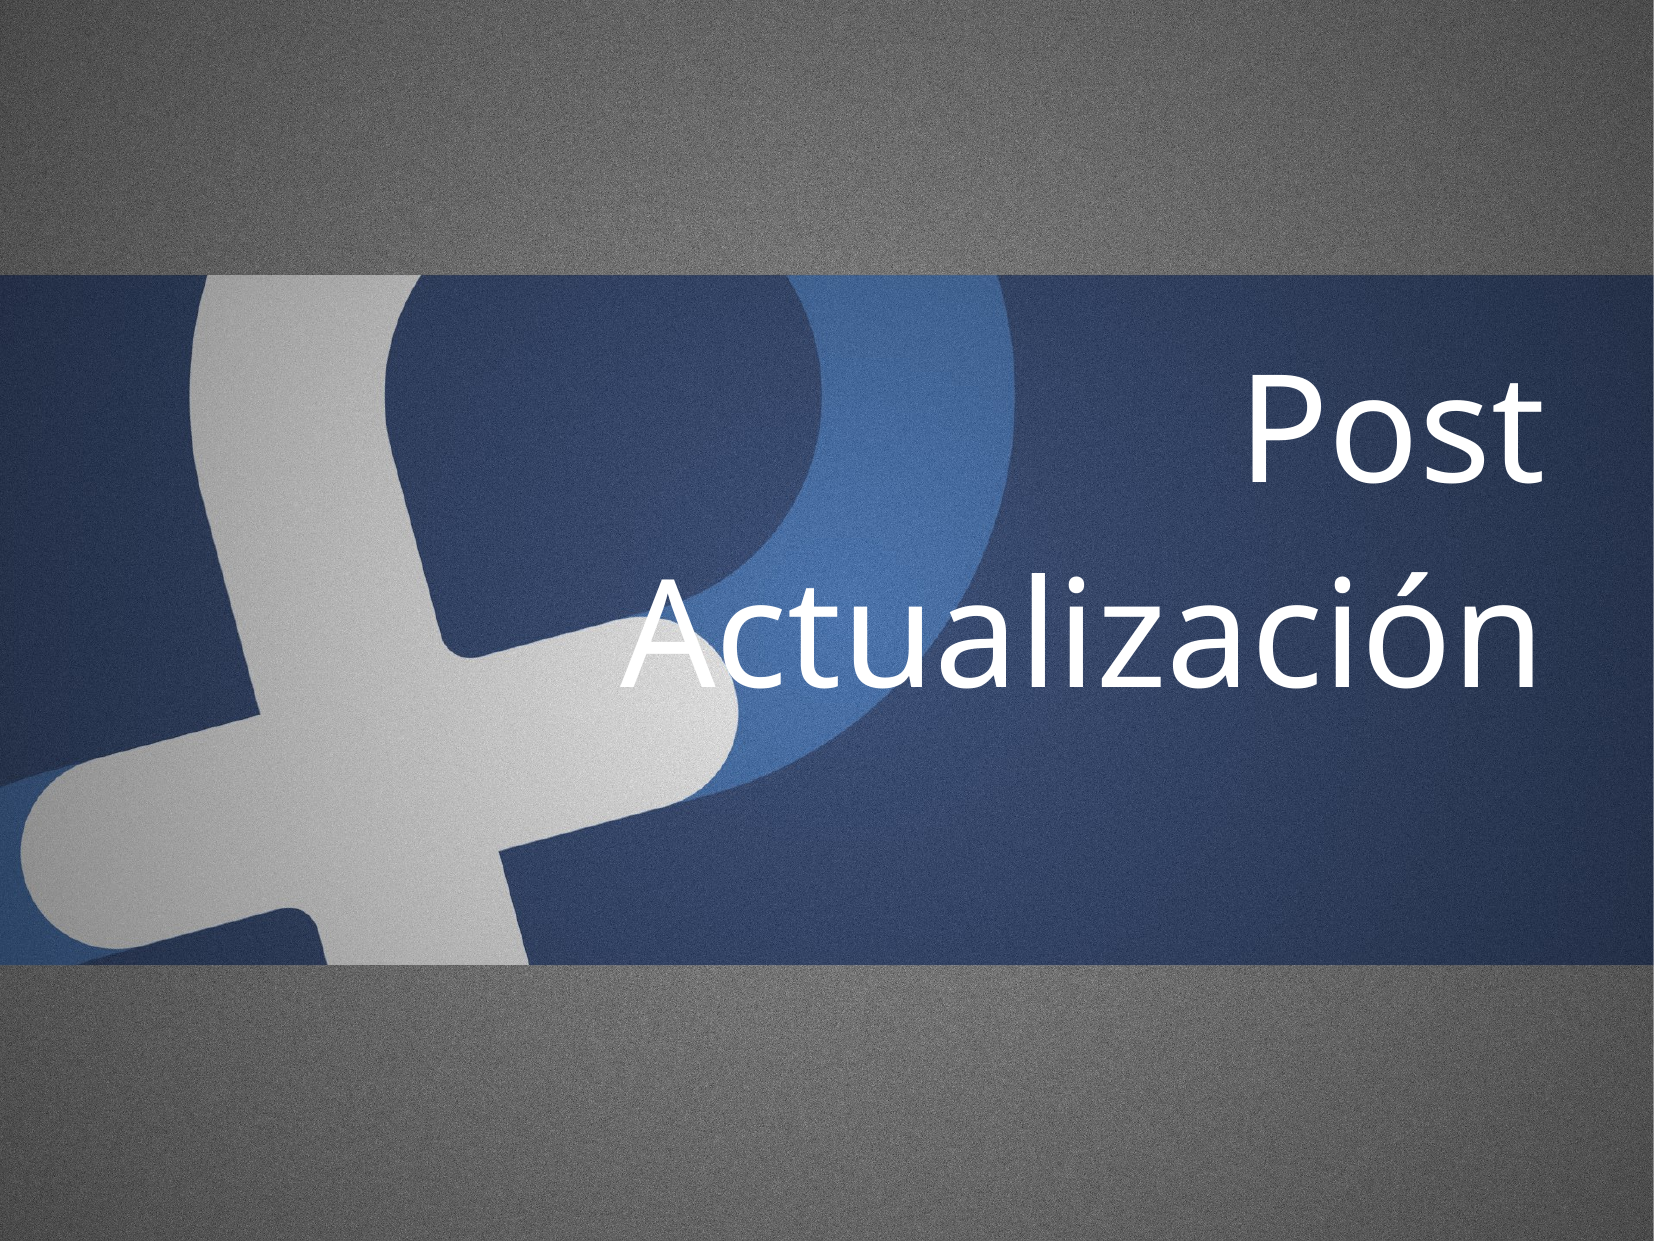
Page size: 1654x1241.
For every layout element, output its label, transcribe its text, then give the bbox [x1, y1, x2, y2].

text_box Post Actualización [446, 315, 1561, 705]
picture [0, 0, 1654, 1241]
